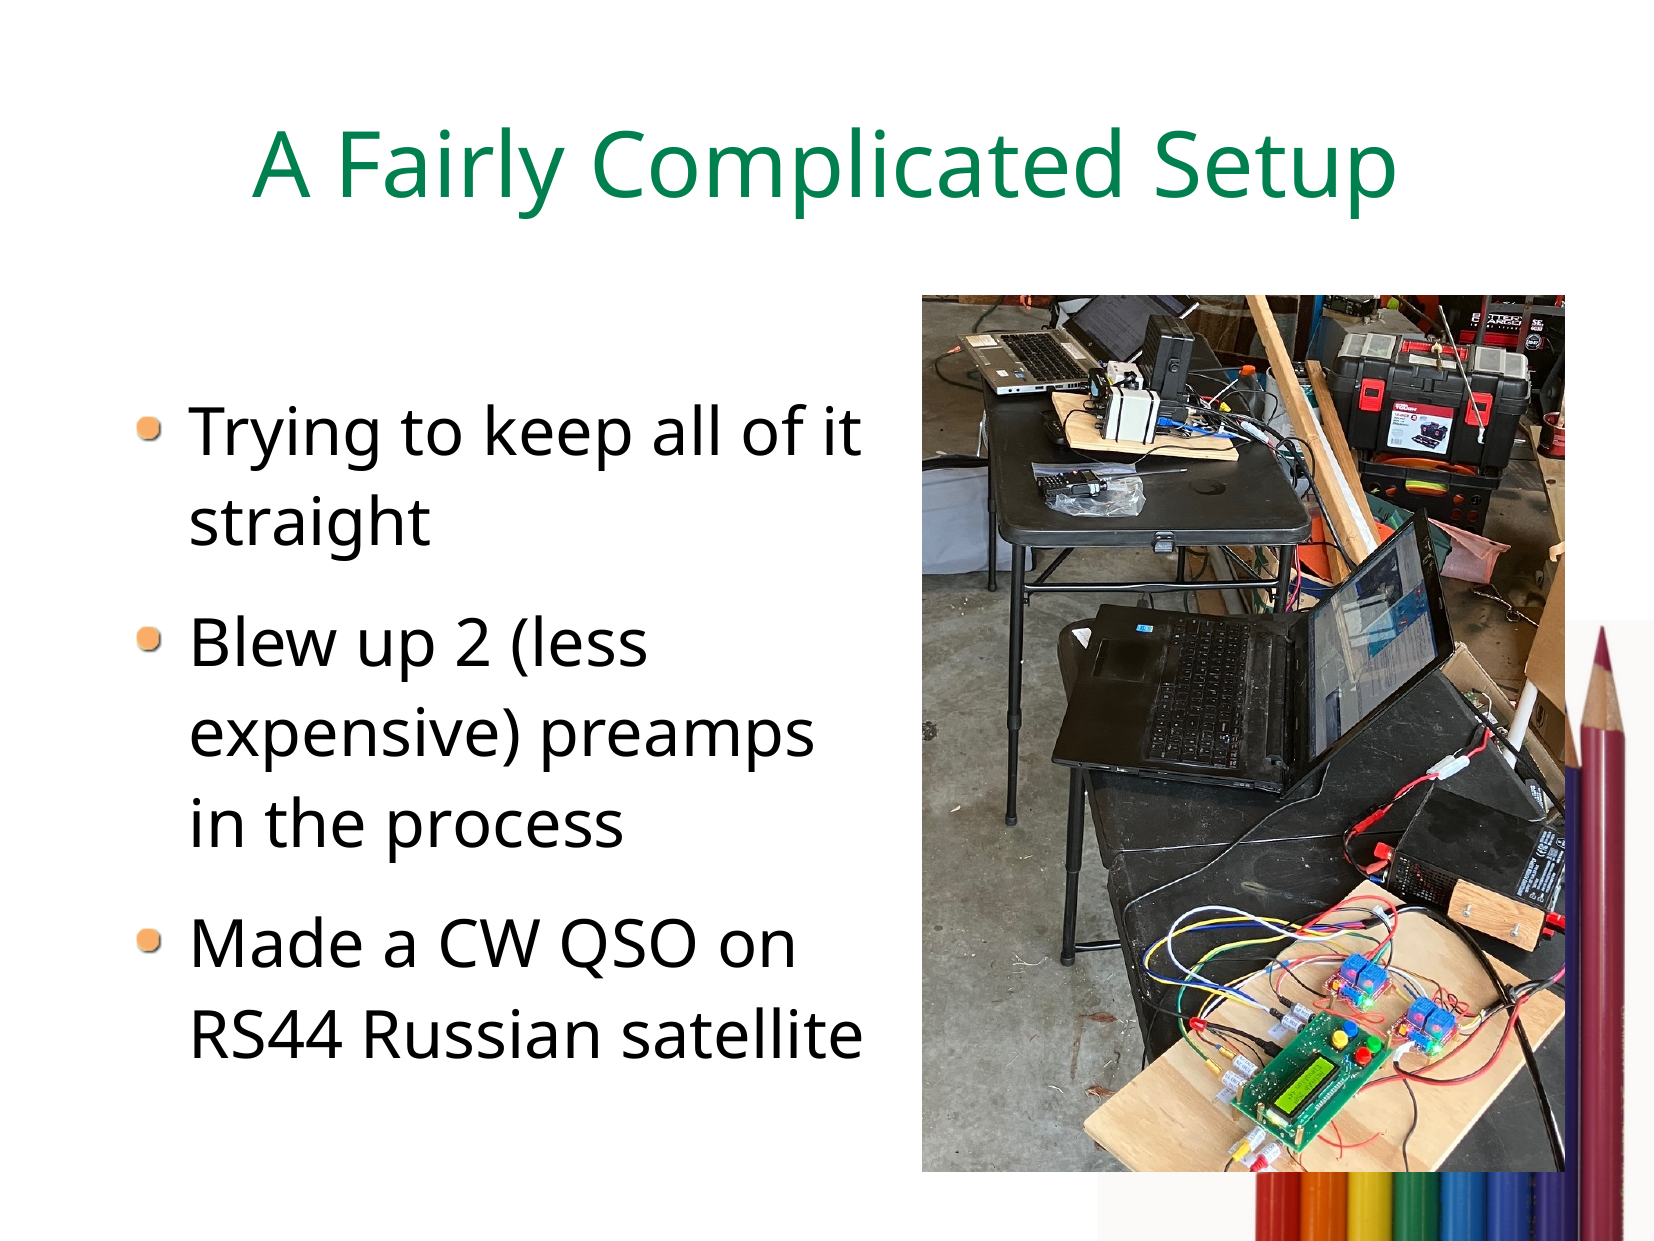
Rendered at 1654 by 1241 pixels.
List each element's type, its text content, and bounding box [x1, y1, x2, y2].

title A Fairly Complicated Setup [147, 59, 1506, 266]
list Trying to keep all of it straight Blew up 2 (less expensive) preamps in the process Made a CW QSO on RS44 Russian satellite [118, 383, 886, 1104]
picture [0, 0, 1654, 1241]
